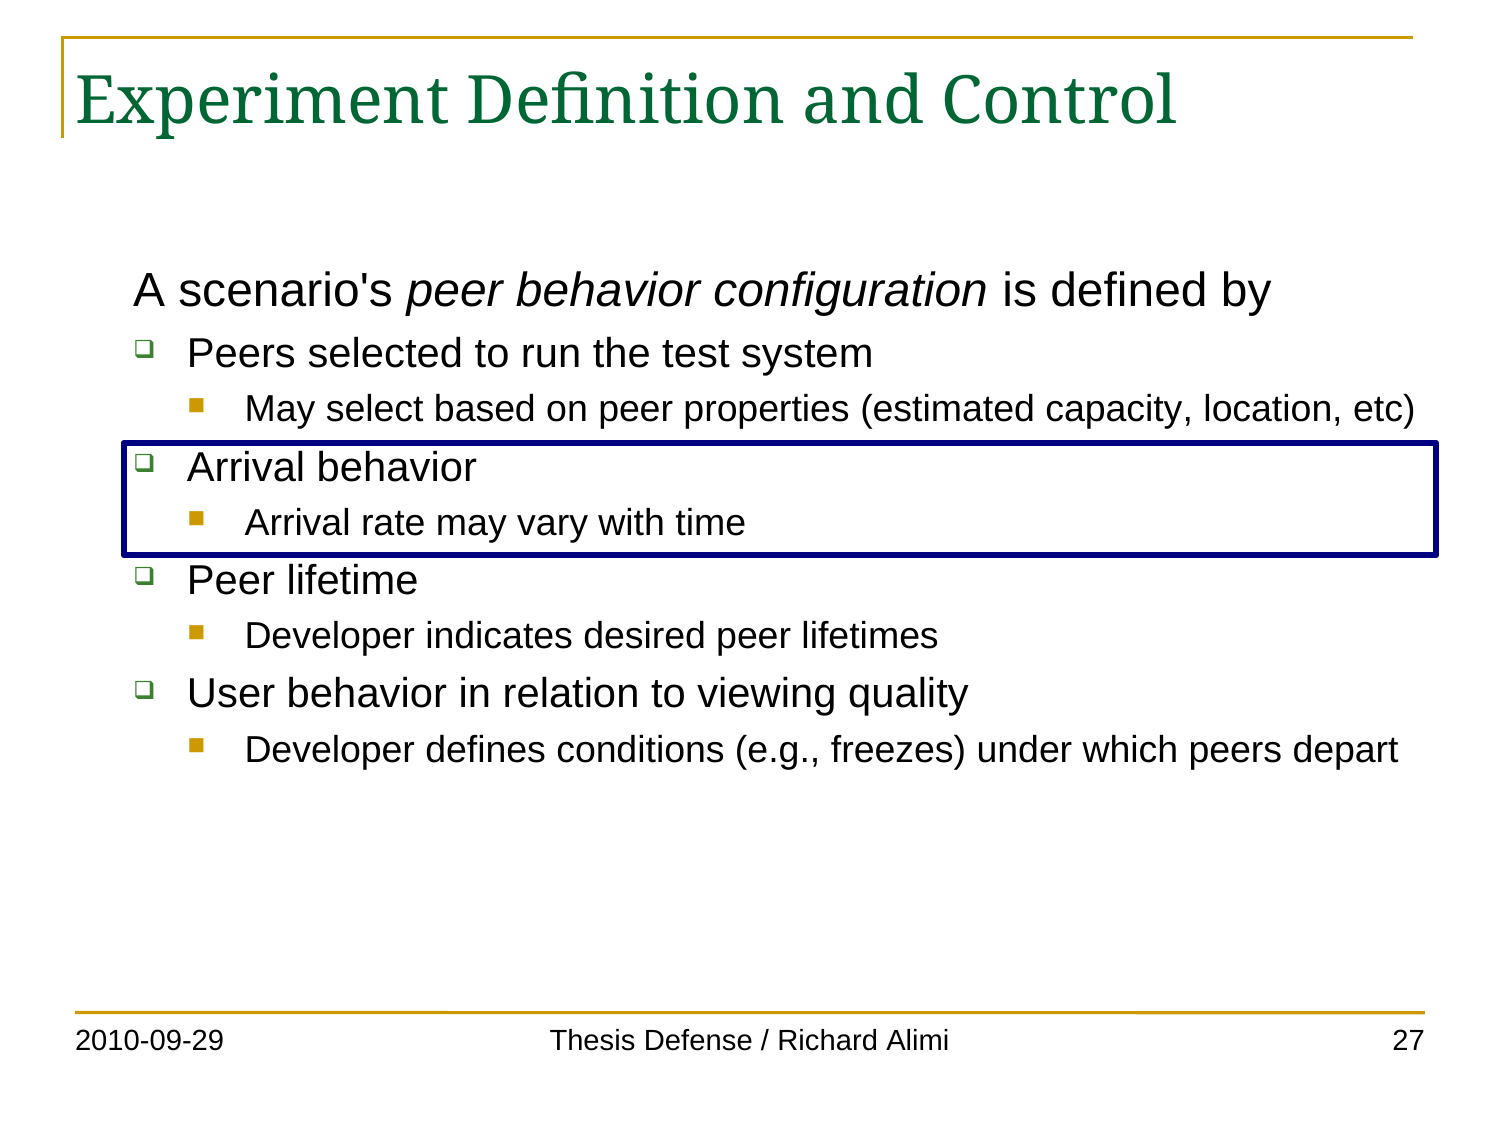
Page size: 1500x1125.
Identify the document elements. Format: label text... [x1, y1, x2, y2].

list A scenario's peer behavior configuration is defined by Peers selected to run the test system May select based on peer properties (estimated capacity, location, etc) Arrival behavior Arrival rate may vary with time Peer lifetime Developer indicates desired peer lifetimes User behavior in relation to viewing quality Developer defines conditions (e.g., freezes) under which peers depart [77, 262, 1425, 991]
list A scenario's peer behavior configuration is defined by Peers selected to run the test system May select based on peer properties (estimated capacity, location, etc) Arrival behavior Arrival rate may vary with time Peer lifetime Developer indicates desired peer lifetimes User behavior in relation to viewing quality Developer defines conditions (e.g., freezes) under which peers depart [127, 446, 1425, 552]
title Experiment Definition and Control [75, 45, 1425, 151]
